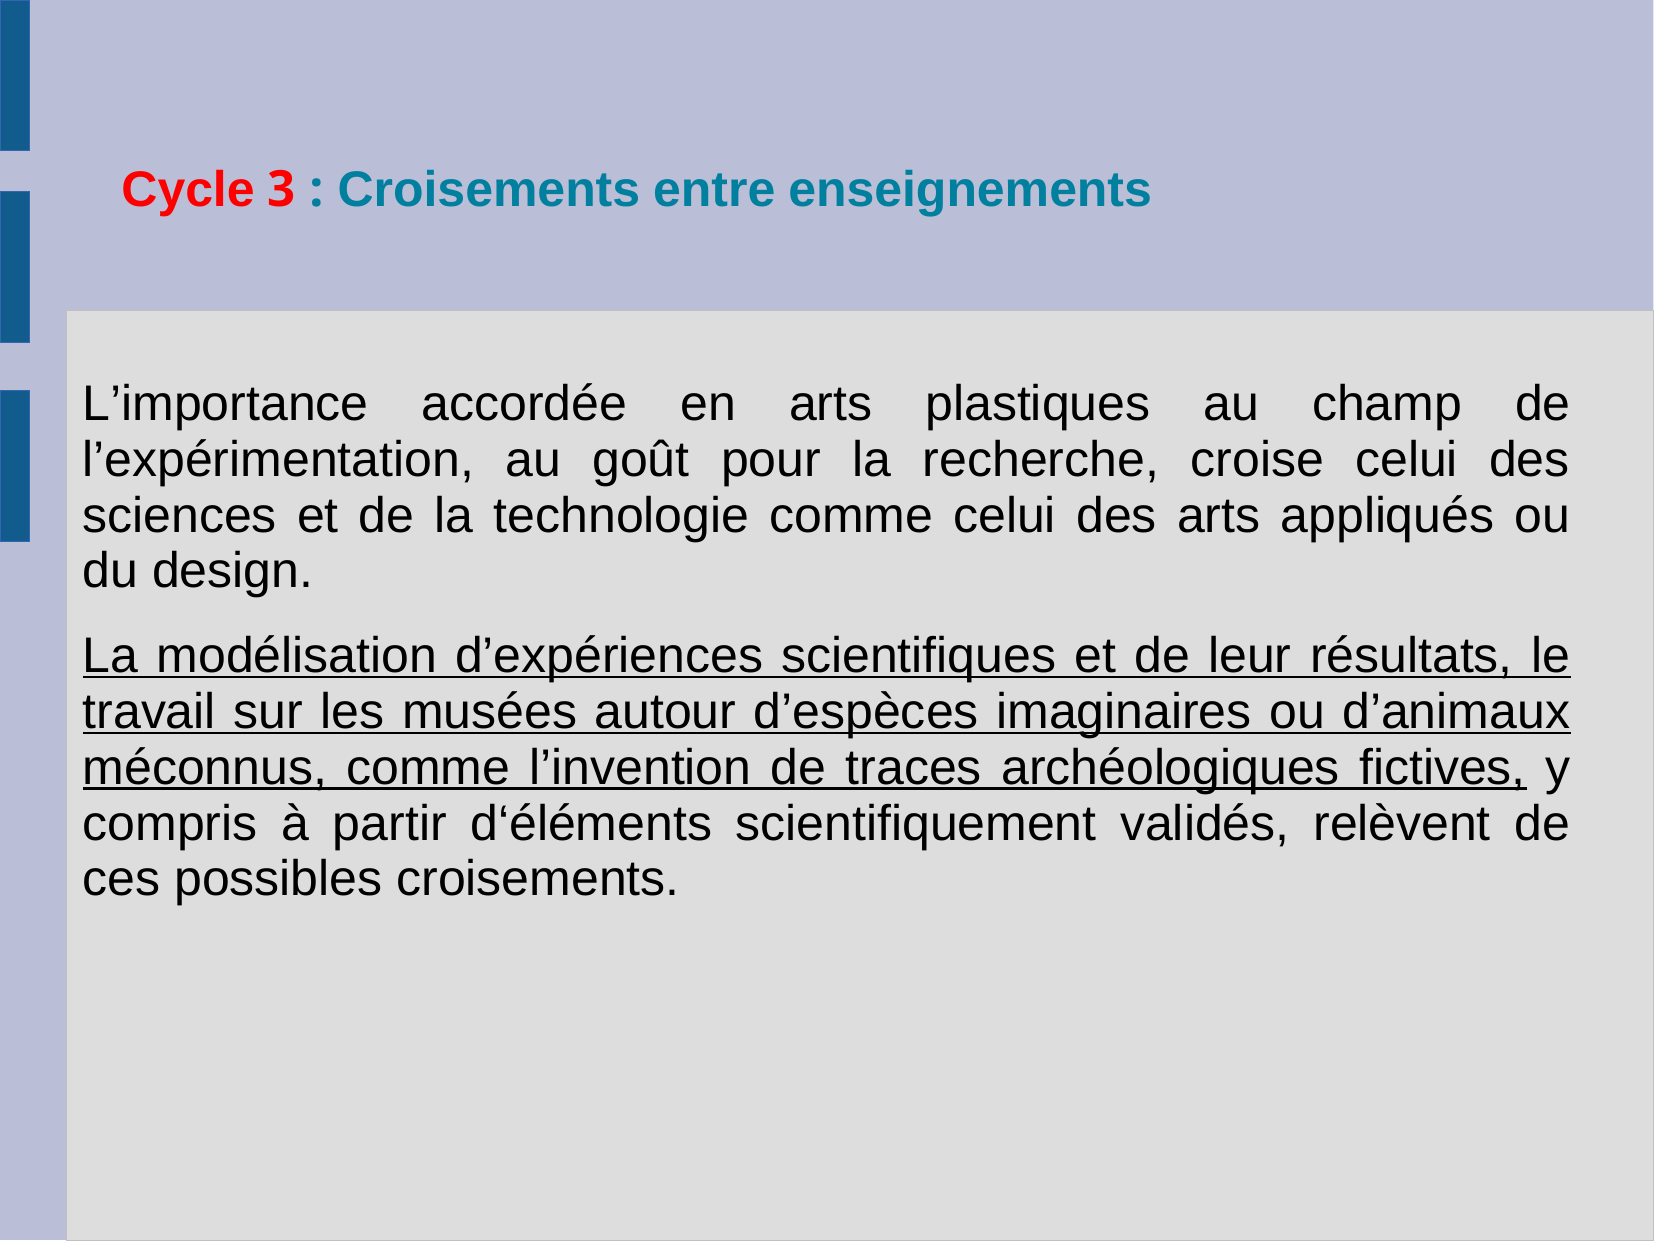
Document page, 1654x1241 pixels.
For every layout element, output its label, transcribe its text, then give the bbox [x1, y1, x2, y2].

list L’importance accordée en arts plastiques au champ de l’expérimentation, au goût pour la recherche, croise celui des sciences et de la technologie comme celui des arts appliqués ou du design. La modélisation d’expériences scientifiques et de leur résultats, le travail sur les musées autour d’espèces imaginaires ou d’animaux méconnus, comme l’invention de traces archéologiques fictives, y compris à partir d‘éléments scientifiquement validés, relèvent de ces possibles croisements. [82, 290, 1571, 1214]
title Cycle 3 : Croisements entre enseignements [121, 91, 1534, 290]
